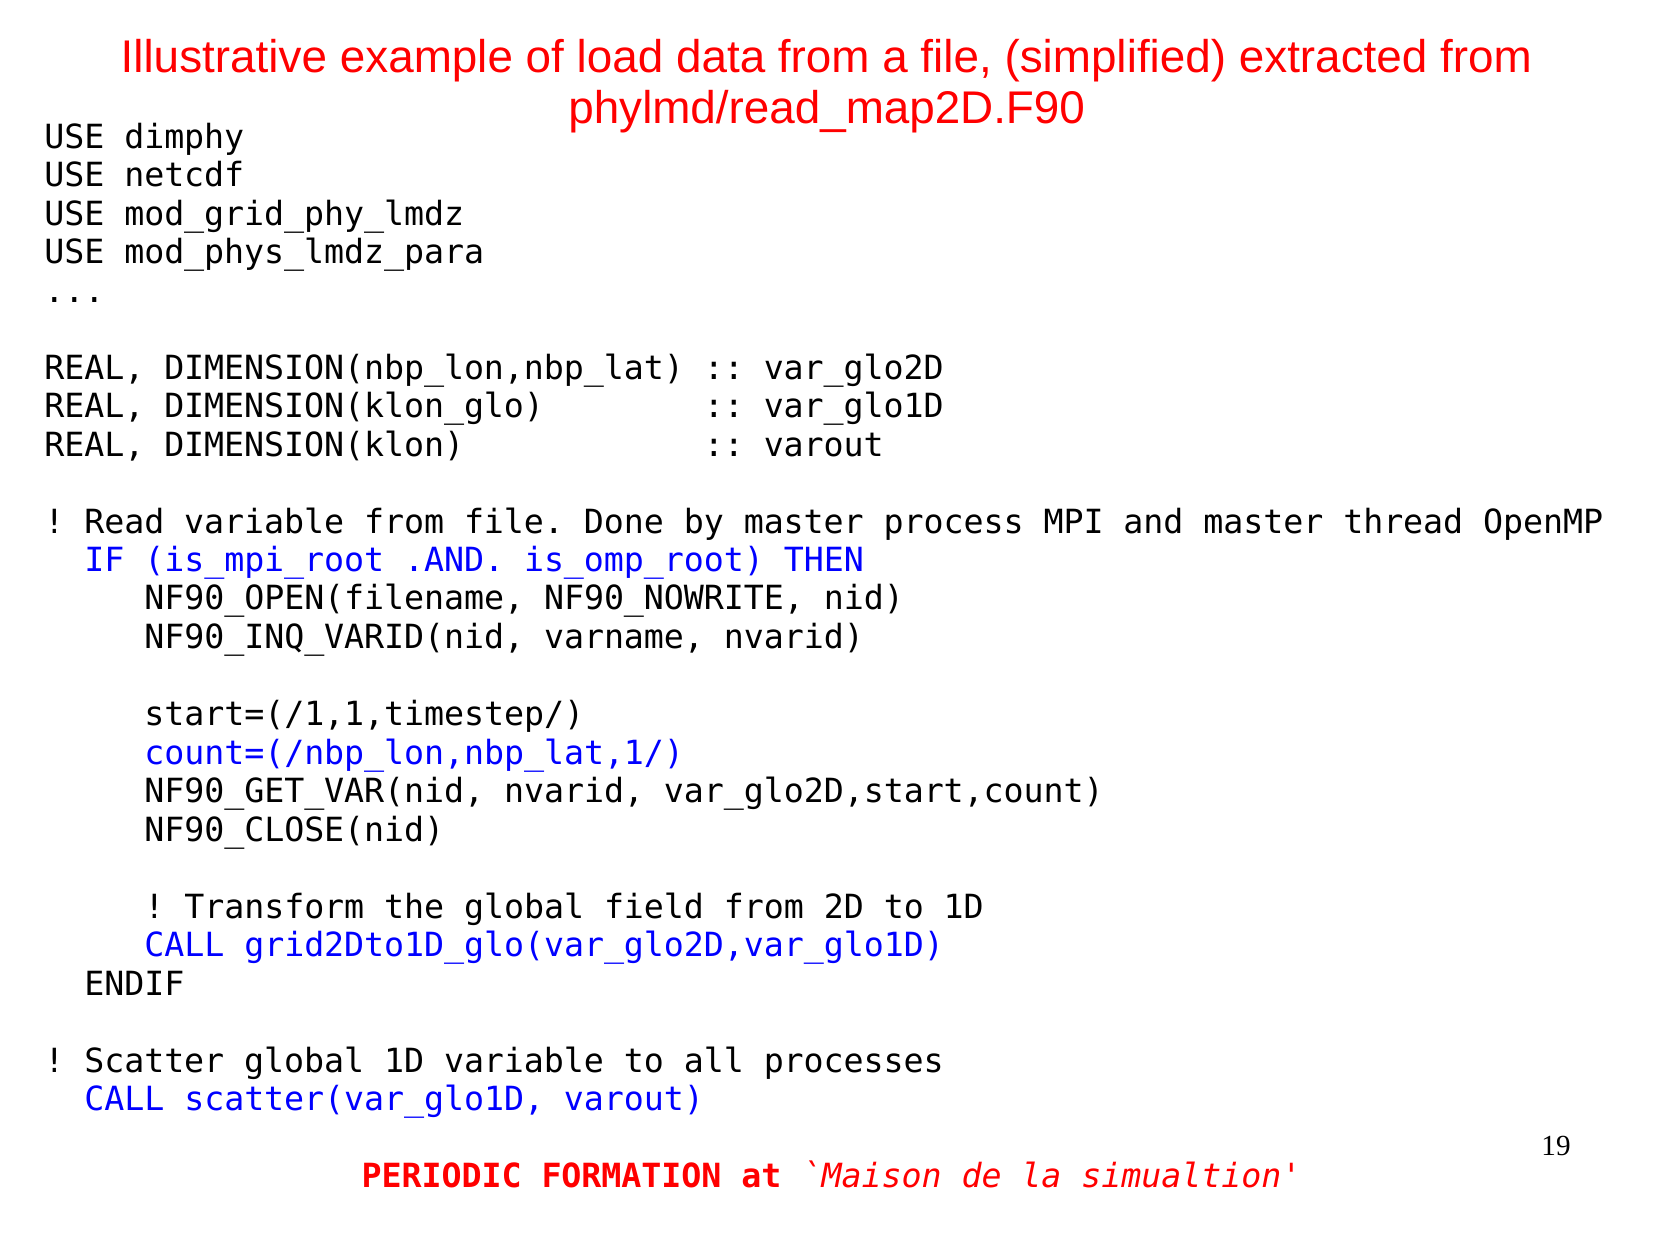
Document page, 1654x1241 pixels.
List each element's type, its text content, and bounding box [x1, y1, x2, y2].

text_box USE dimphy USE netcdf USE mod_grid_phy_lmdz USE mod_phys_lmdz_para ... REAL, DIMENSION(nbp_lon,nbp_lat) :: var_glo2D REAL, DIMENSION(klon_glo) :: var_glo1D REAL, DIMENSION(klon) :: varout ! Read variable from file. Done by master process MPI and master thread OpenMP IF (is_mpi_root .AND. is_omp_root) THEN NF90_OPEN(filename, NF90_NOWRITE, nid) NF90_INQ_VARID(nid, varname, nvarid) start=(/1,1,timestep/) count=(/nbp_lon,nbp_lat,1/) NF90_GET_VAR(nid, nvarid, var_glo2D,start,count) NF90_CLOSE(nid) ! Transform the global field from 2D to 1D CALL grid2Dto1D_glo(var_glo2D,var_glo1D) ENDIF ! Scatter global 1D variable to all processes CALL scatter(var_glo1D, varout) PERIODIC FORMATION at `Maison de la simualtion' [29, 109, 1634, 1203]
text_box Illustrative example of load data from a file, (simplified) extracted from phylmd/read_map2D.F90 [29, 23, 1625, 109]
